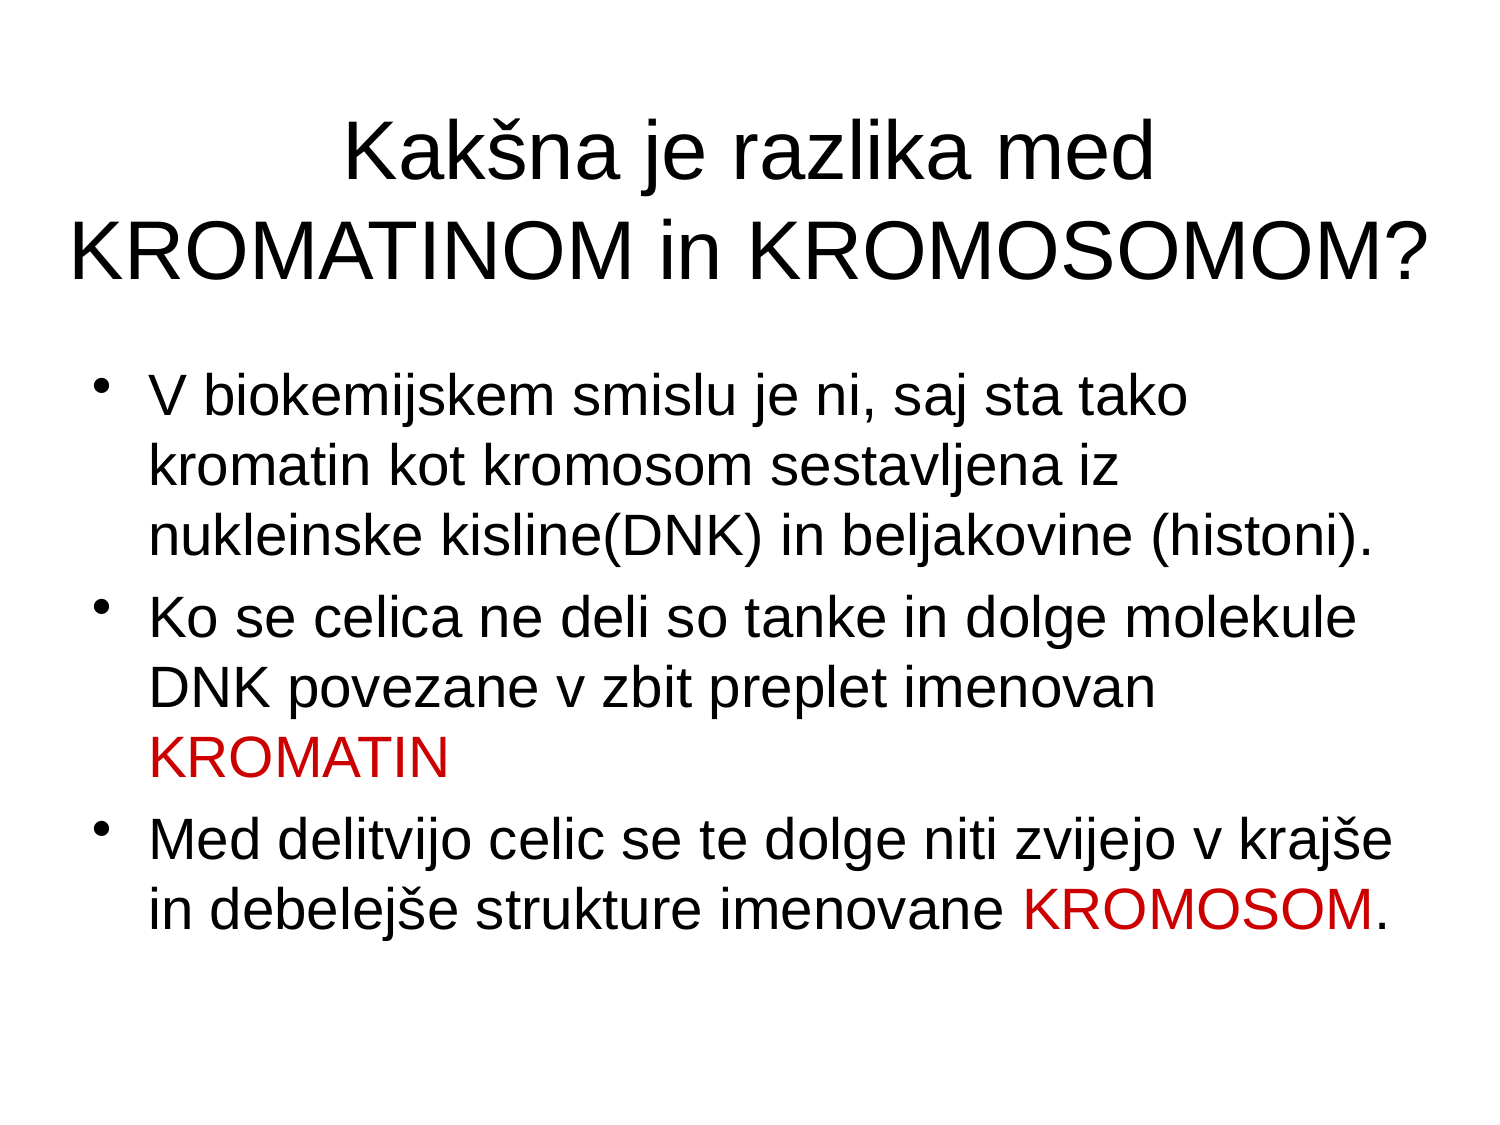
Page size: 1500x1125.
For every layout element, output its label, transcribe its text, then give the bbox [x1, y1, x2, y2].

list V biokemijskem smislu je ni, saj sta tako kromatin kot kromosom sestavljena iz nukleinske kisline(DNK) in beljakovine (histoni). Ko se celica ne deli so tanke in dolge molekule DNK povezane v zbit preplet imenovan KROMATIN Med delitvijo celic se te dolge niti zvijejo v krajše in debelejše strukture imenovane KROMOSOM. [76, 350, 1427, 1093]
title Kakšna je razlika med KROMATINOM in KROMOSOMOM? [41, 54, 1459, 338]
